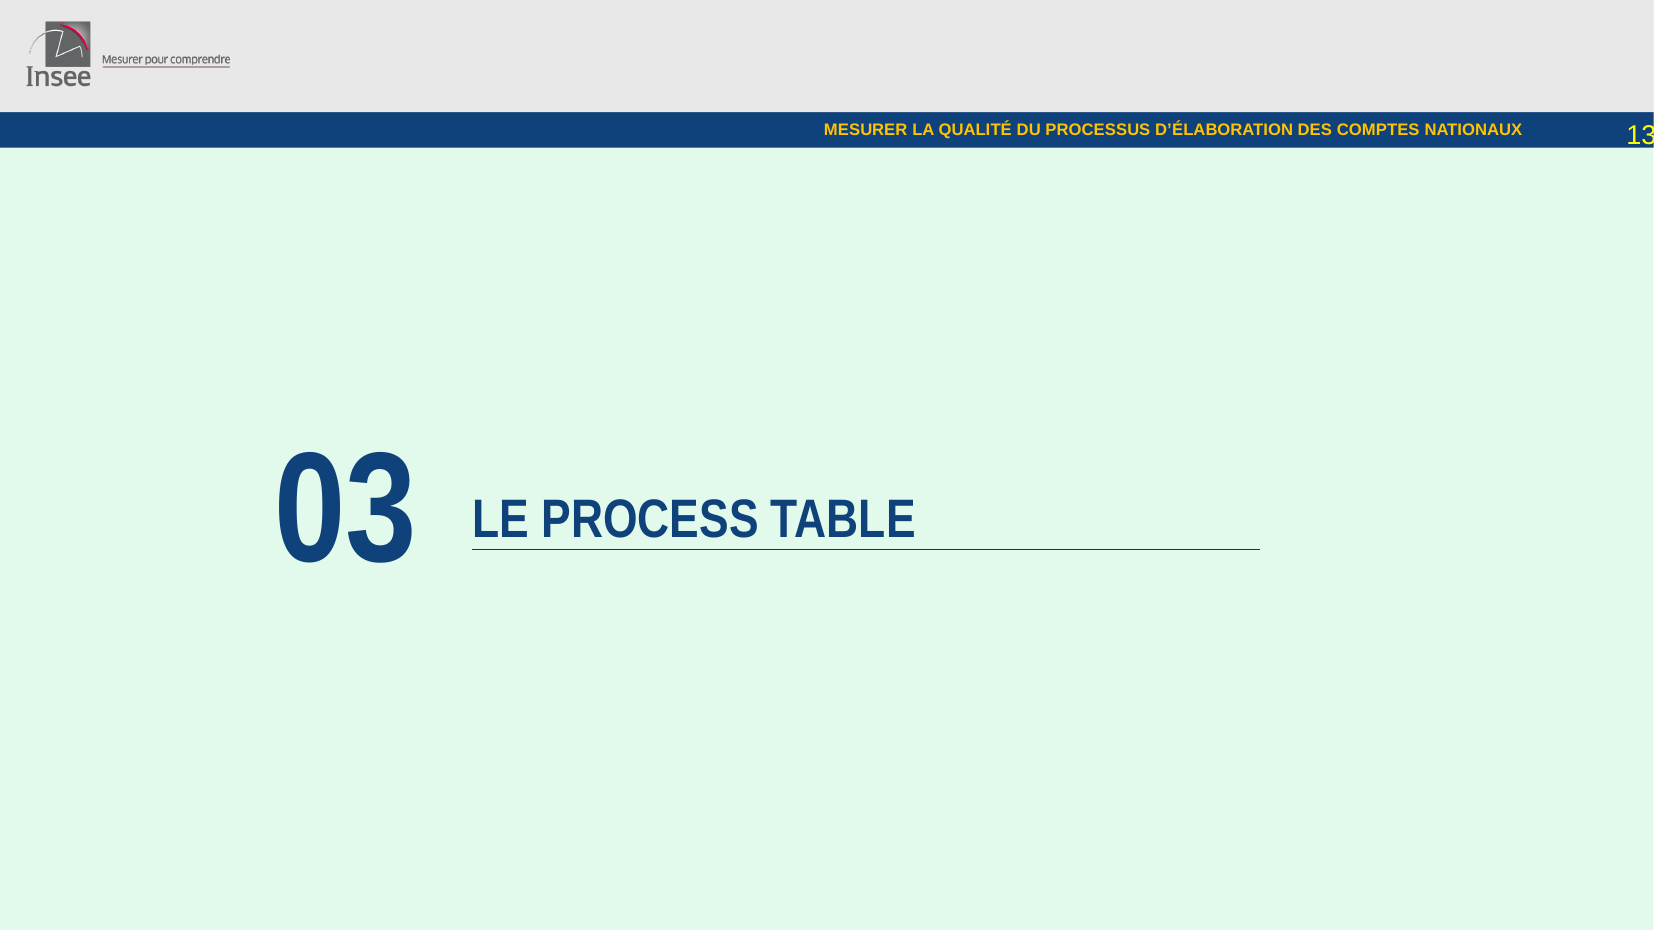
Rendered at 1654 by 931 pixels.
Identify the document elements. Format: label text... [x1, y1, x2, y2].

title Le process table [472, 401, 1359, 550]
text_box 03 [230, 389, 461, 621]
picture [23, 0, 230, 89]
